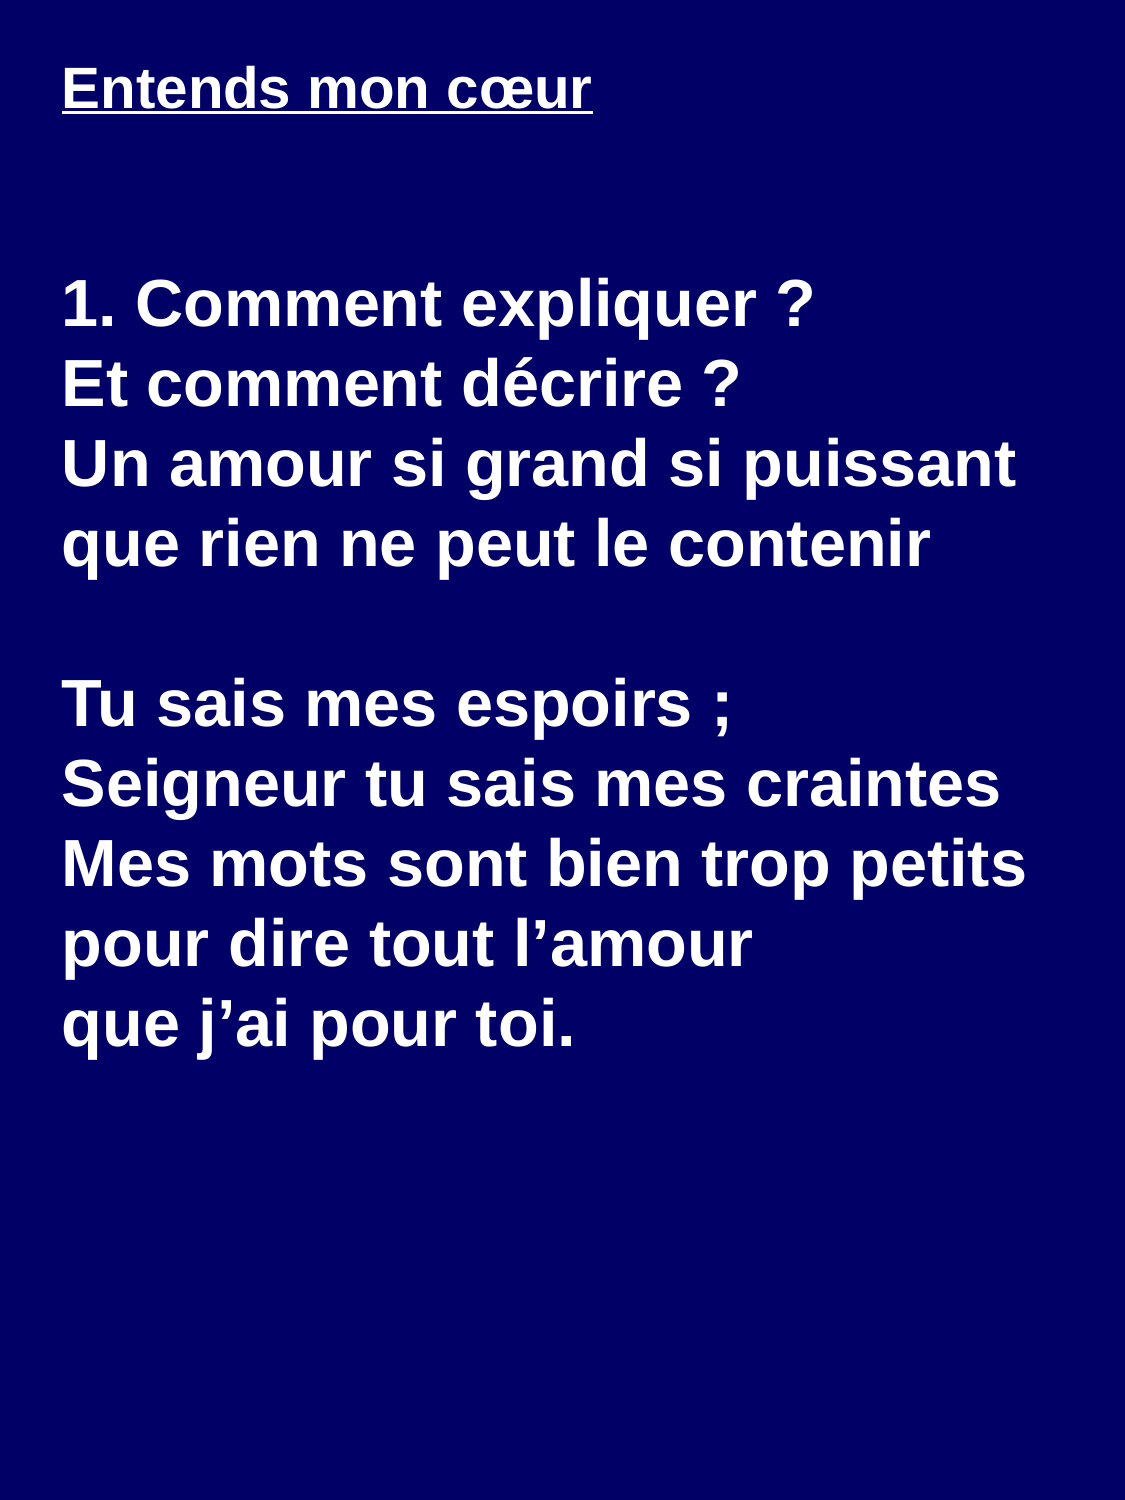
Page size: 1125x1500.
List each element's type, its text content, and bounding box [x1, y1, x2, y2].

text_box Entends mon cœur 1. Comment expliquer ? Et comment décrire ? Un amour si grand si puissant que rien ne peut le contenir Tu sais mes espoirs ; Seigneur tu sais mes craintes Mes mots sont bien trop petits pour dire tout l’amour que j’ai pour toi. [47, 42, 1087, 1456]
